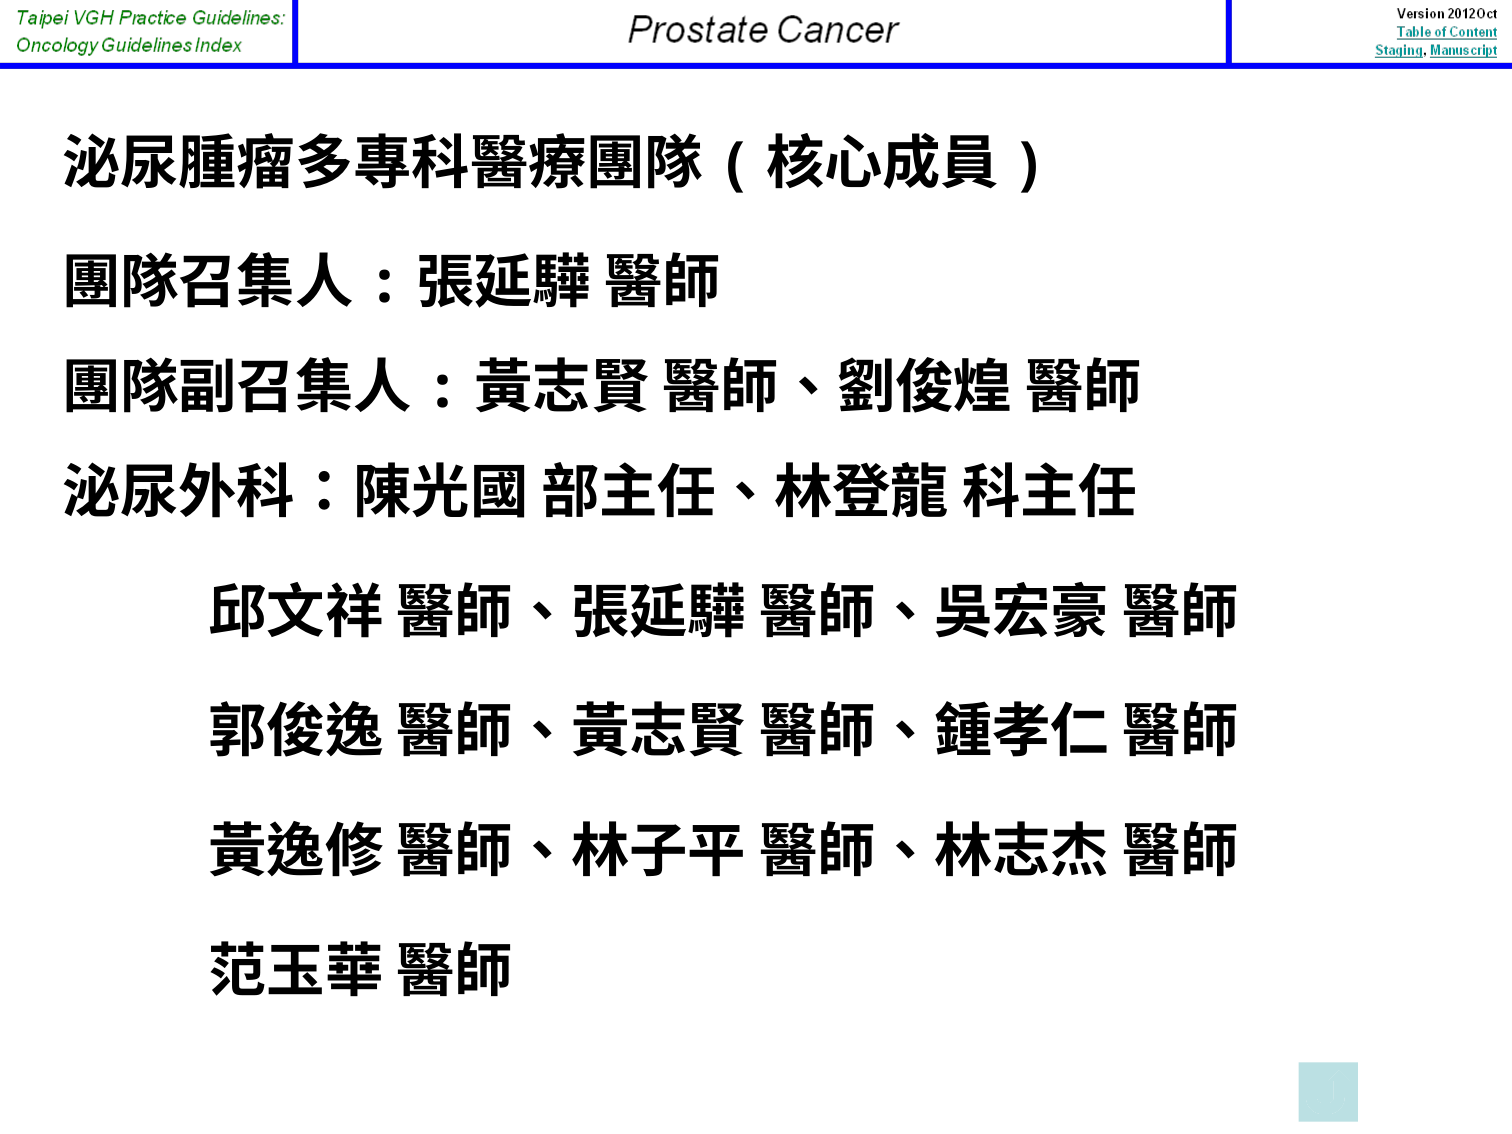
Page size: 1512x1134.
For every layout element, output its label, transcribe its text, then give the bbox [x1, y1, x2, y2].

subtitle 泌尿腫瘤多專科醫療團隊(核心成員) 團隊召集人:張延驊 醫師 團隊副召集人:黃志賢 醫師、劉俊煌 醫師 泌尿外科：陳光國 部主任、林登龍 科主任 邱文祥 醫師、張延驊 醫師、吳宏豪 醫師 郭俊逸 醫師、黃志賢 醫師、鍾孝仁 醫師 黃逸修 醫師、林子平 醫師、林志杰 醫師 范玉華 醫師 [47, 82, 1465, 1028]
